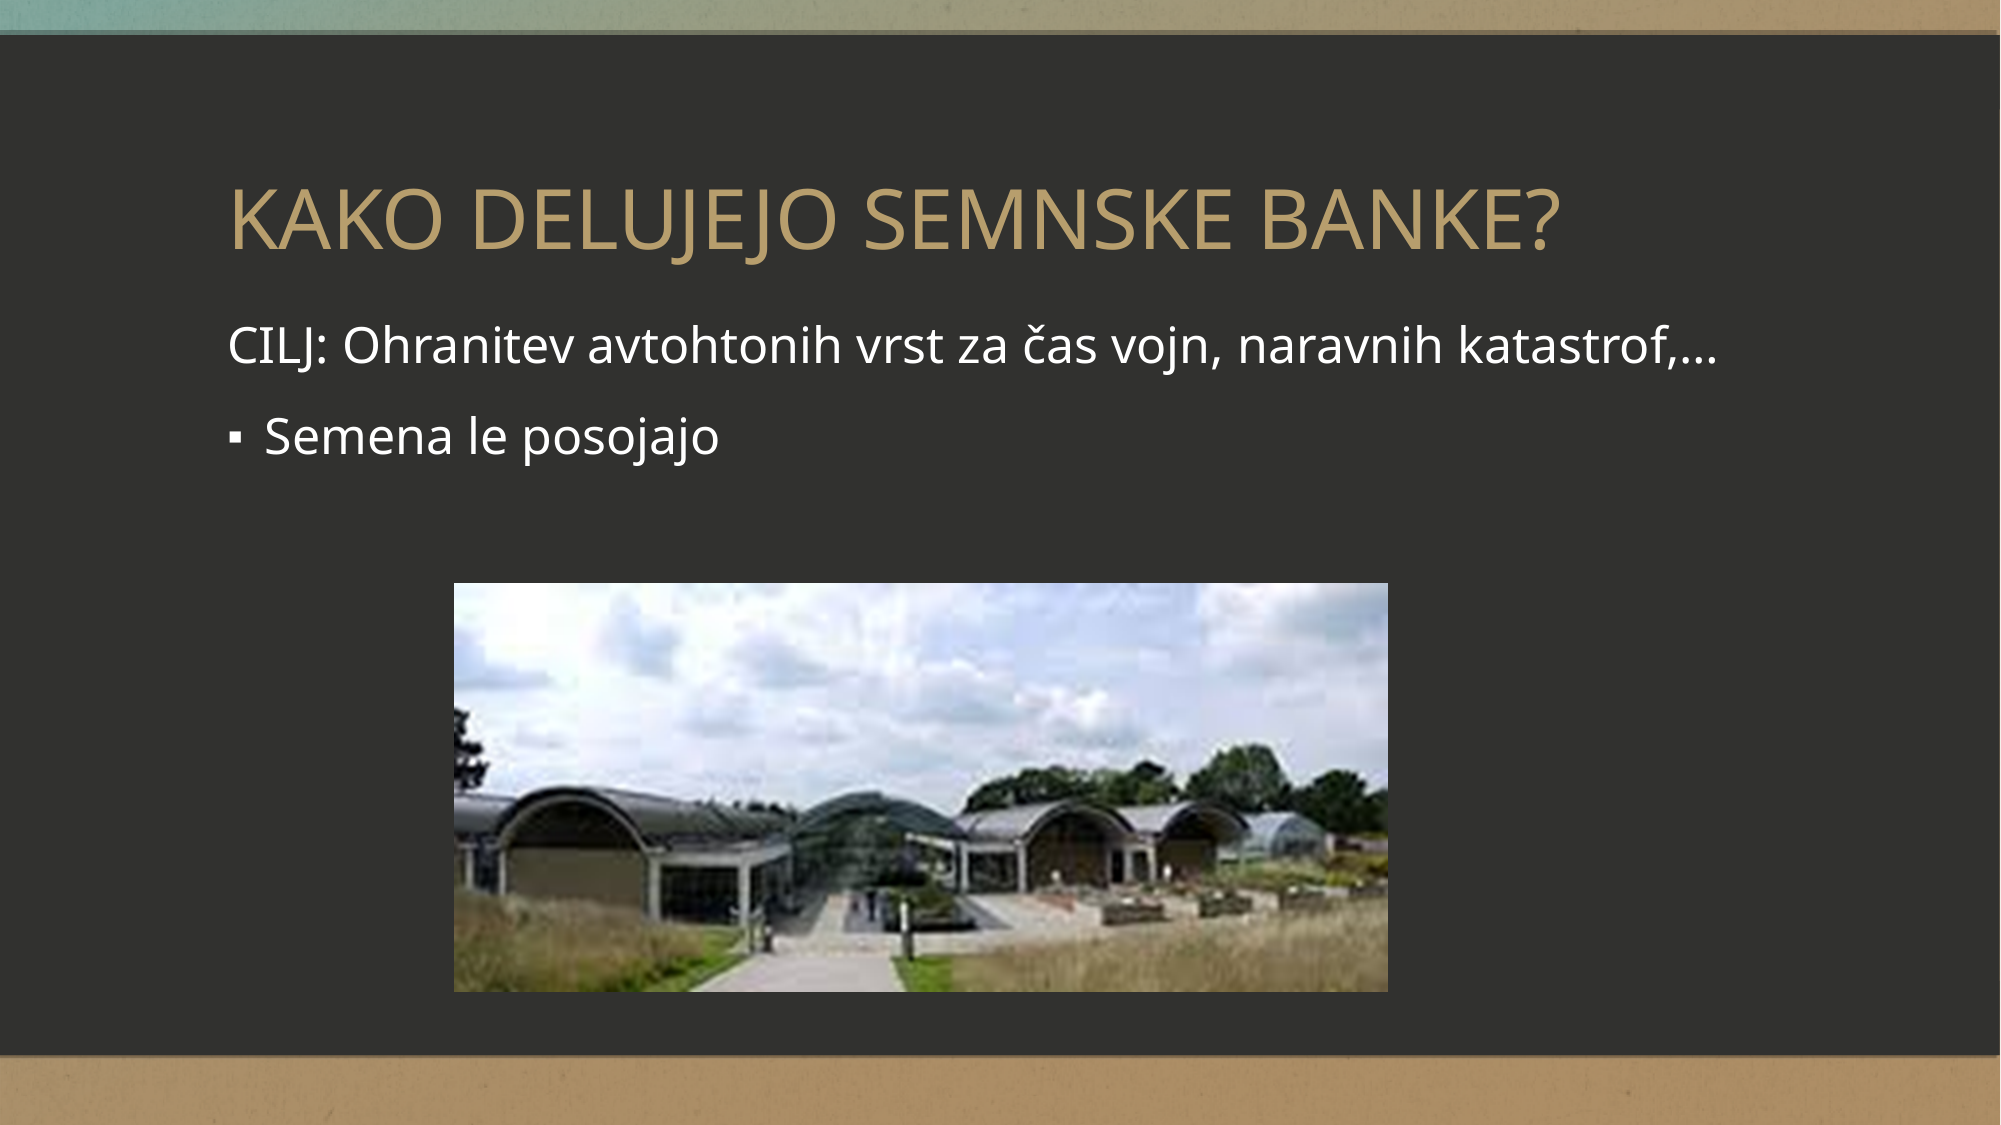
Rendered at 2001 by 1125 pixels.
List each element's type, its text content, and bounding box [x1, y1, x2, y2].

list CILJ: Ohranitev avtohtonih vrst za čas vojn, naravnih katastrof,… Semena le posojajo [212, 312, 1788, 1013]
picture [454, 583, 1388, 992]
picture [0, 0, 2001, 1125]
title KAKO DELUJEJO SEMNSKE BANKE? [212, 68, 1788, 275]
